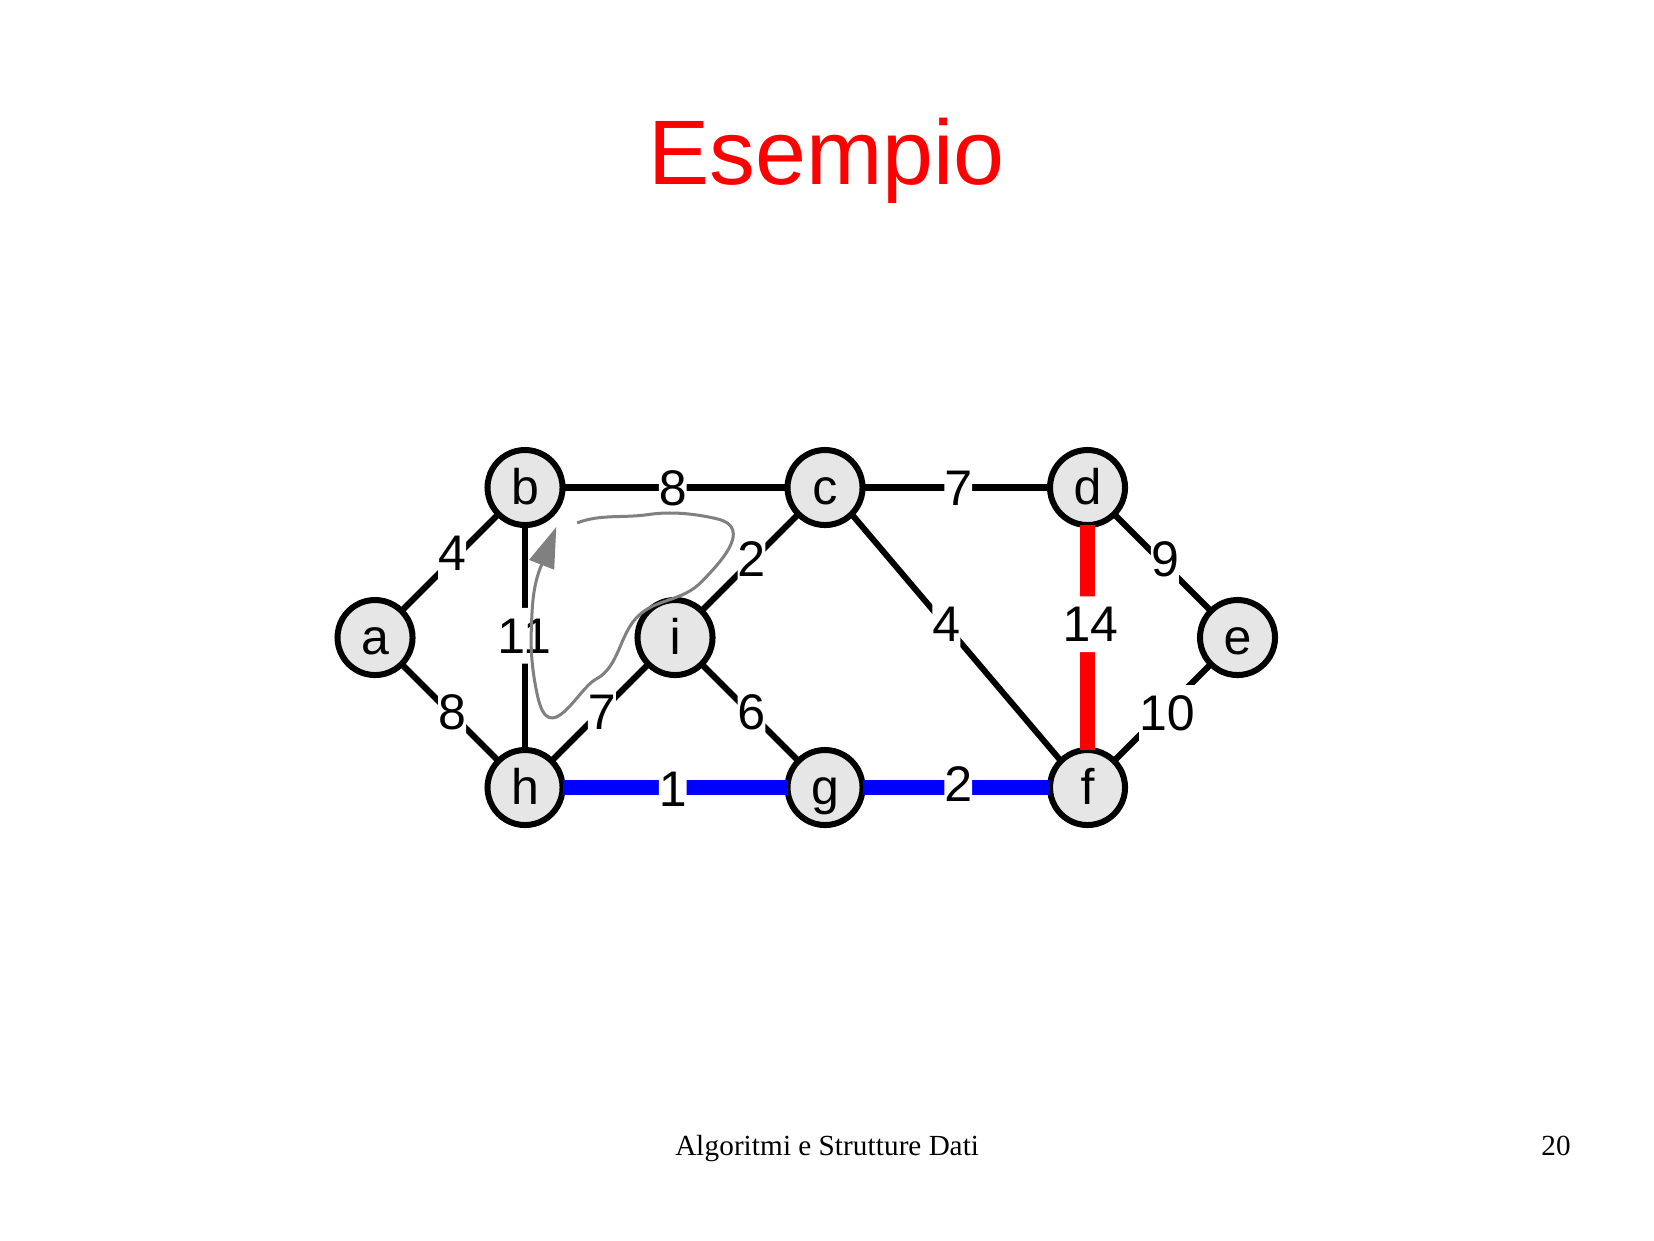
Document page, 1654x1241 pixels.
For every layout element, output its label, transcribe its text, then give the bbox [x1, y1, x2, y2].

text_box 11 [497, 607, 530, 664]
text_box h [487, 750, 563, 826]
text_box 8 [658, 460, 687, 512]
title Esempio [82, 49, 1571, 257]
text_box g [788, 750, 863, 826]
text_box d [1050, 450, 1126, 525]
text_box 2 [737, 531, 766, 588]
text_box a [337, 600, 413, 676]
text_box 10 [1139, 685, 1195, 741]
text_box b [487, 450, 563, 525]
text_box 8 [438, 684, 467, 741]
text_box i [637, 600, 713, 676]
text_box 11 [533, 607, 557, 664]
text_box 4 [438, 525, 467, 581]
text_box c [787, 450, 863, 526]
text_box 14 [1062, 596, 1119, 653]
text_box f [1050, 750, 1126, 826]
text_box 6 [737, 684, 766, 741]
text_box 7 [587, 684, 616, 741]
text_box 1 [658, 761, 687, 818]
text_box 4 [932, 596, 961, 653]
text_box 9 [1150, 531, 1179, 588]
text_box e [1200, 600, 1276, 676]
text_box 7 [944, 460, 973, 517]
text_box 2 [944, 756, 973, 812]
